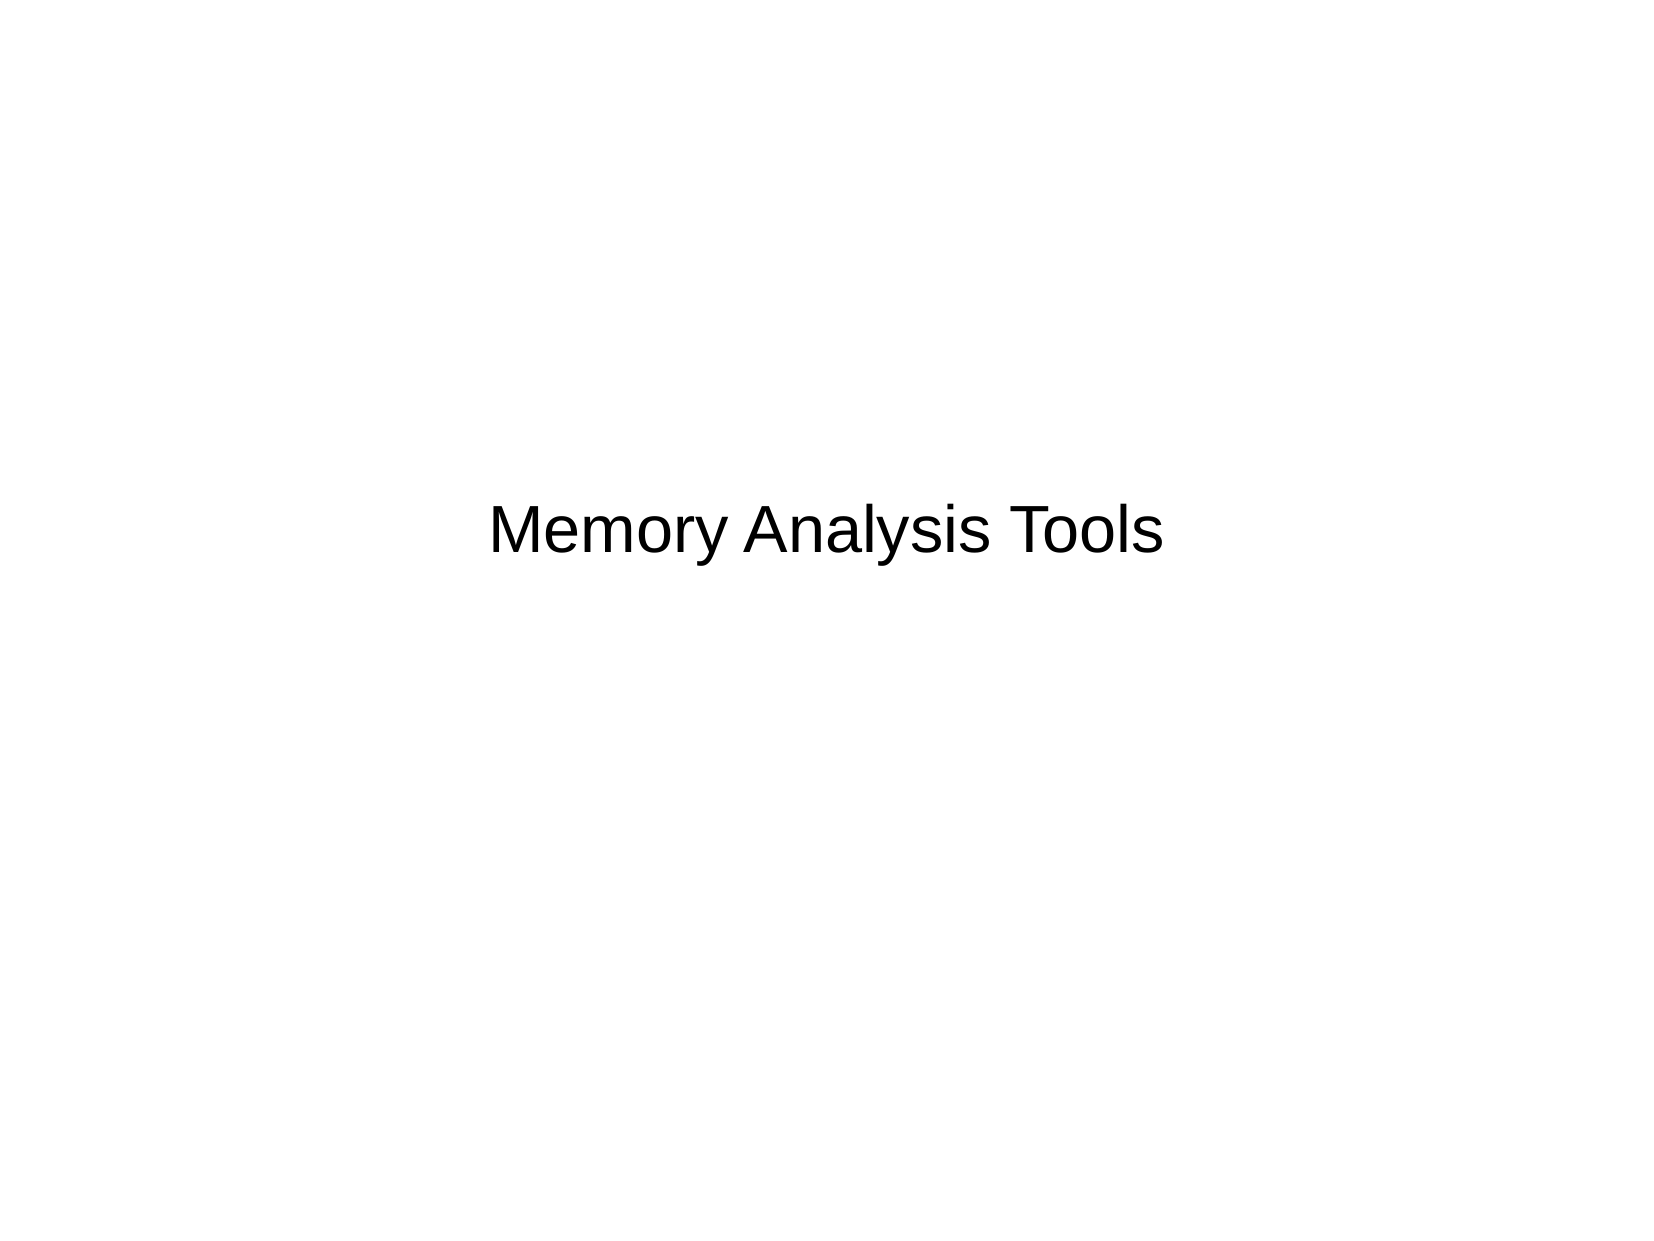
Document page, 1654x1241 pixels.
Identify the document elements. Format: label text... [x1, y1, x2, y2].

subtitle Memory Analysis Tools [82, 49, 1571, 1010]
